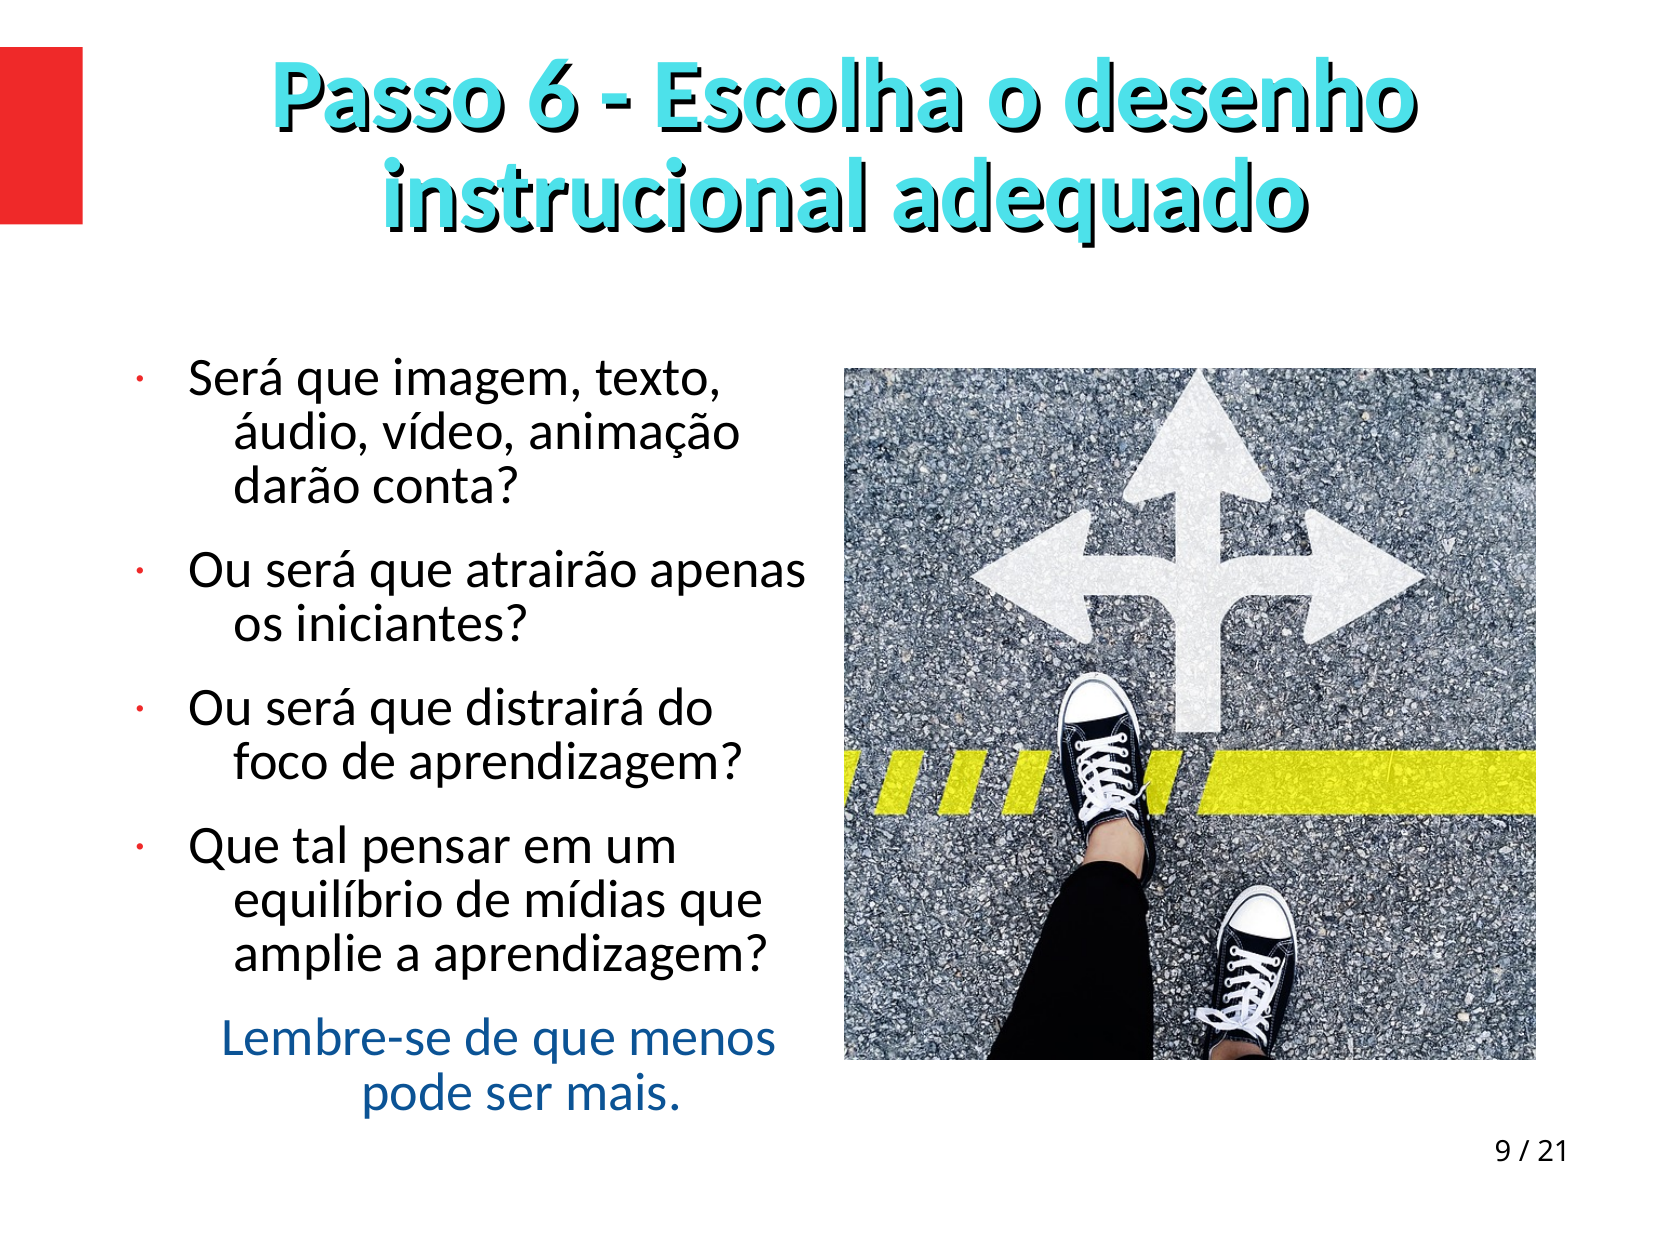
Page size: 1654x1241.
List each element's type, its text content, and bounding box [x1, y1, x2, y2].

title Passo 6 - Escolha o desenho instrucional adequado [118, 49, 1571, 257]
picture [844, 368, 1536, 1060]
list Será que imagem, texto, áudio, vídeo, animação darão conta? Ou será que atrairão apenas os iniciantes? Ou será que distrairá do foco de aprendizagem? Que tal pensar em um equilíbrio de mídias que amplie a aprendizagem? Lembre-se de que menos pode ser mais. [118, 354, 810, 1074]
